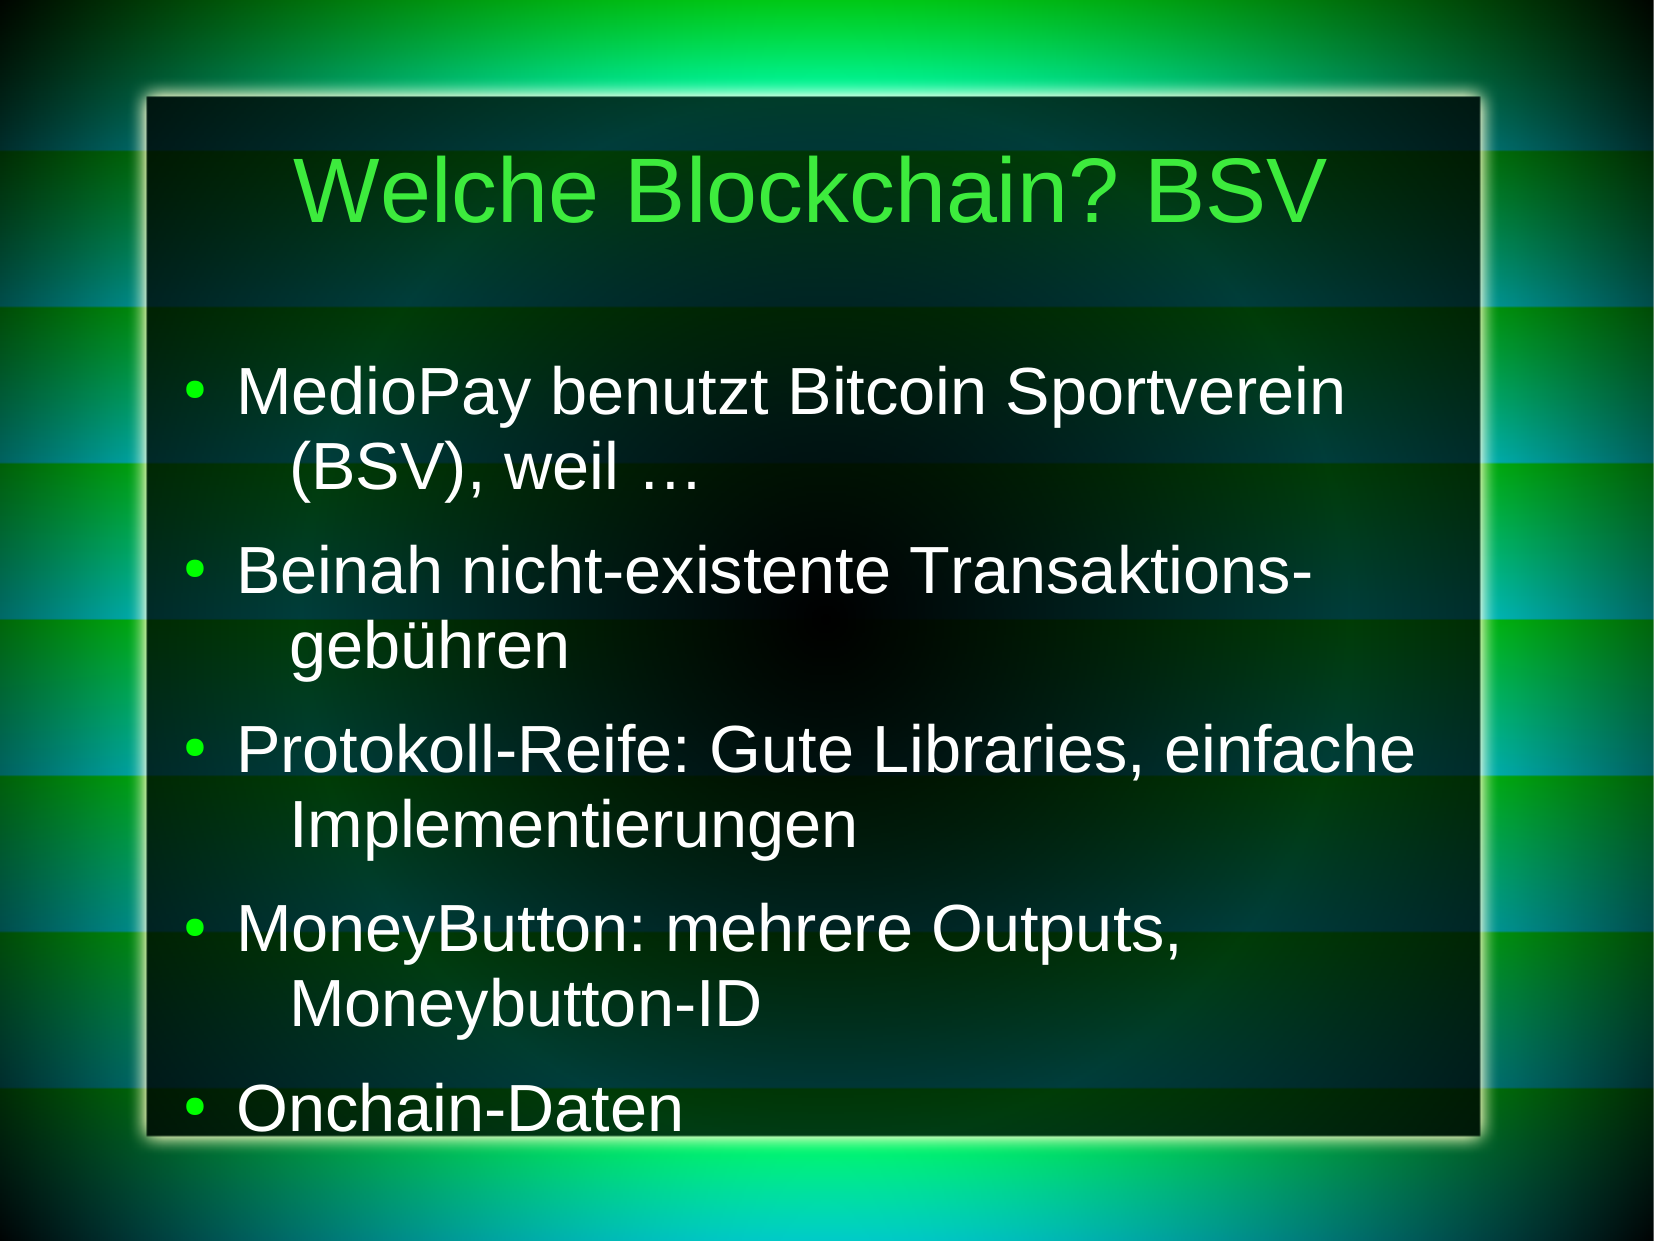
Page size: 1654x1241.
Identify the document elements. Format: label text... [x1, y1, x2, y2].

title Welche Blockchain? BSV [147, 94, 1477, 287]
picture [0, 0, 1654, 1241]
list MedioPay benutzt Bitcoin Sportverein (BSV), weil … Beinah nicht-existente Transaktions-gebühren Protokoll-Reife: Gute Libraries, einfache Implementierungen MoneyButton: mehrere Outputs, Moneybutton-ID Onchain-Daten [147, 354, 1477, 1146]
